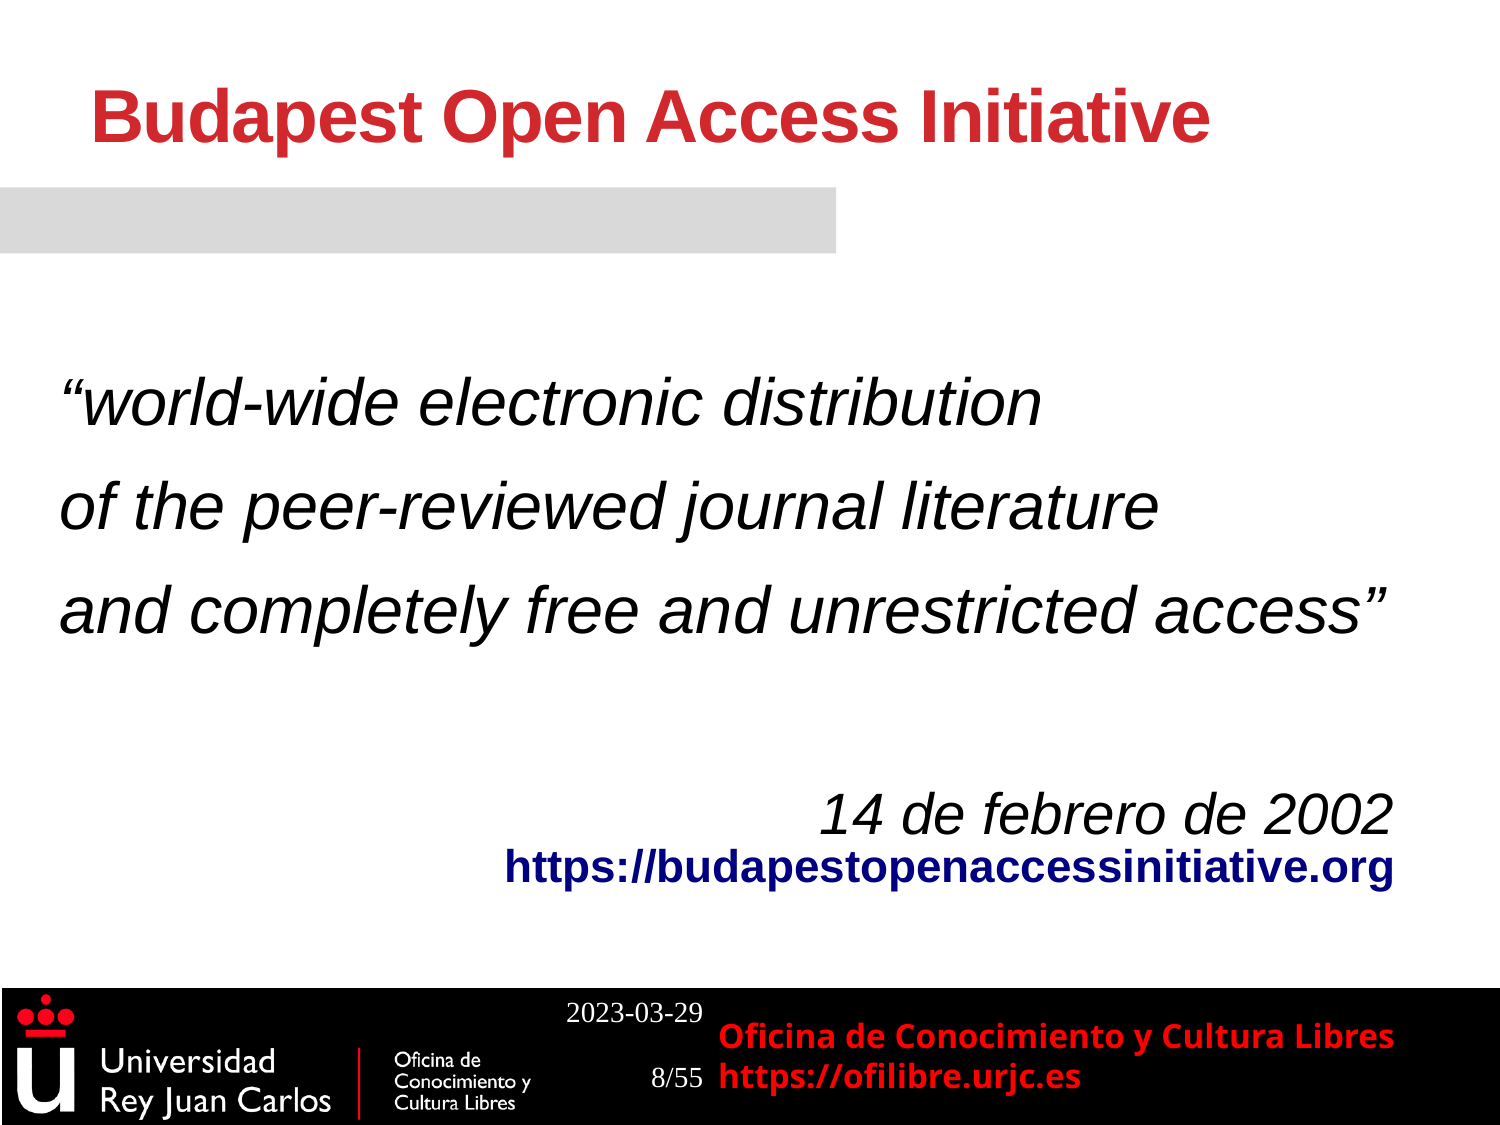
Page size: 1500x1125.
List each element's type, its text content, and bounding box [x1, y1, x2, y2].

text_box “world-wide electronic distribution of the peer-reviewed journal literature and completely free and unrestricted access” 14 de febrero de 2002 [45, 357, 1411, 855]
text_box https://budapestopenaccessinitiative.org [489, 833, 1413, 909]
title [75, 7, 1425, 196]
text_box Budapest Open Access Initiative [0, 24, 1326, 172]
picture [17, 994, 531, 1120]
